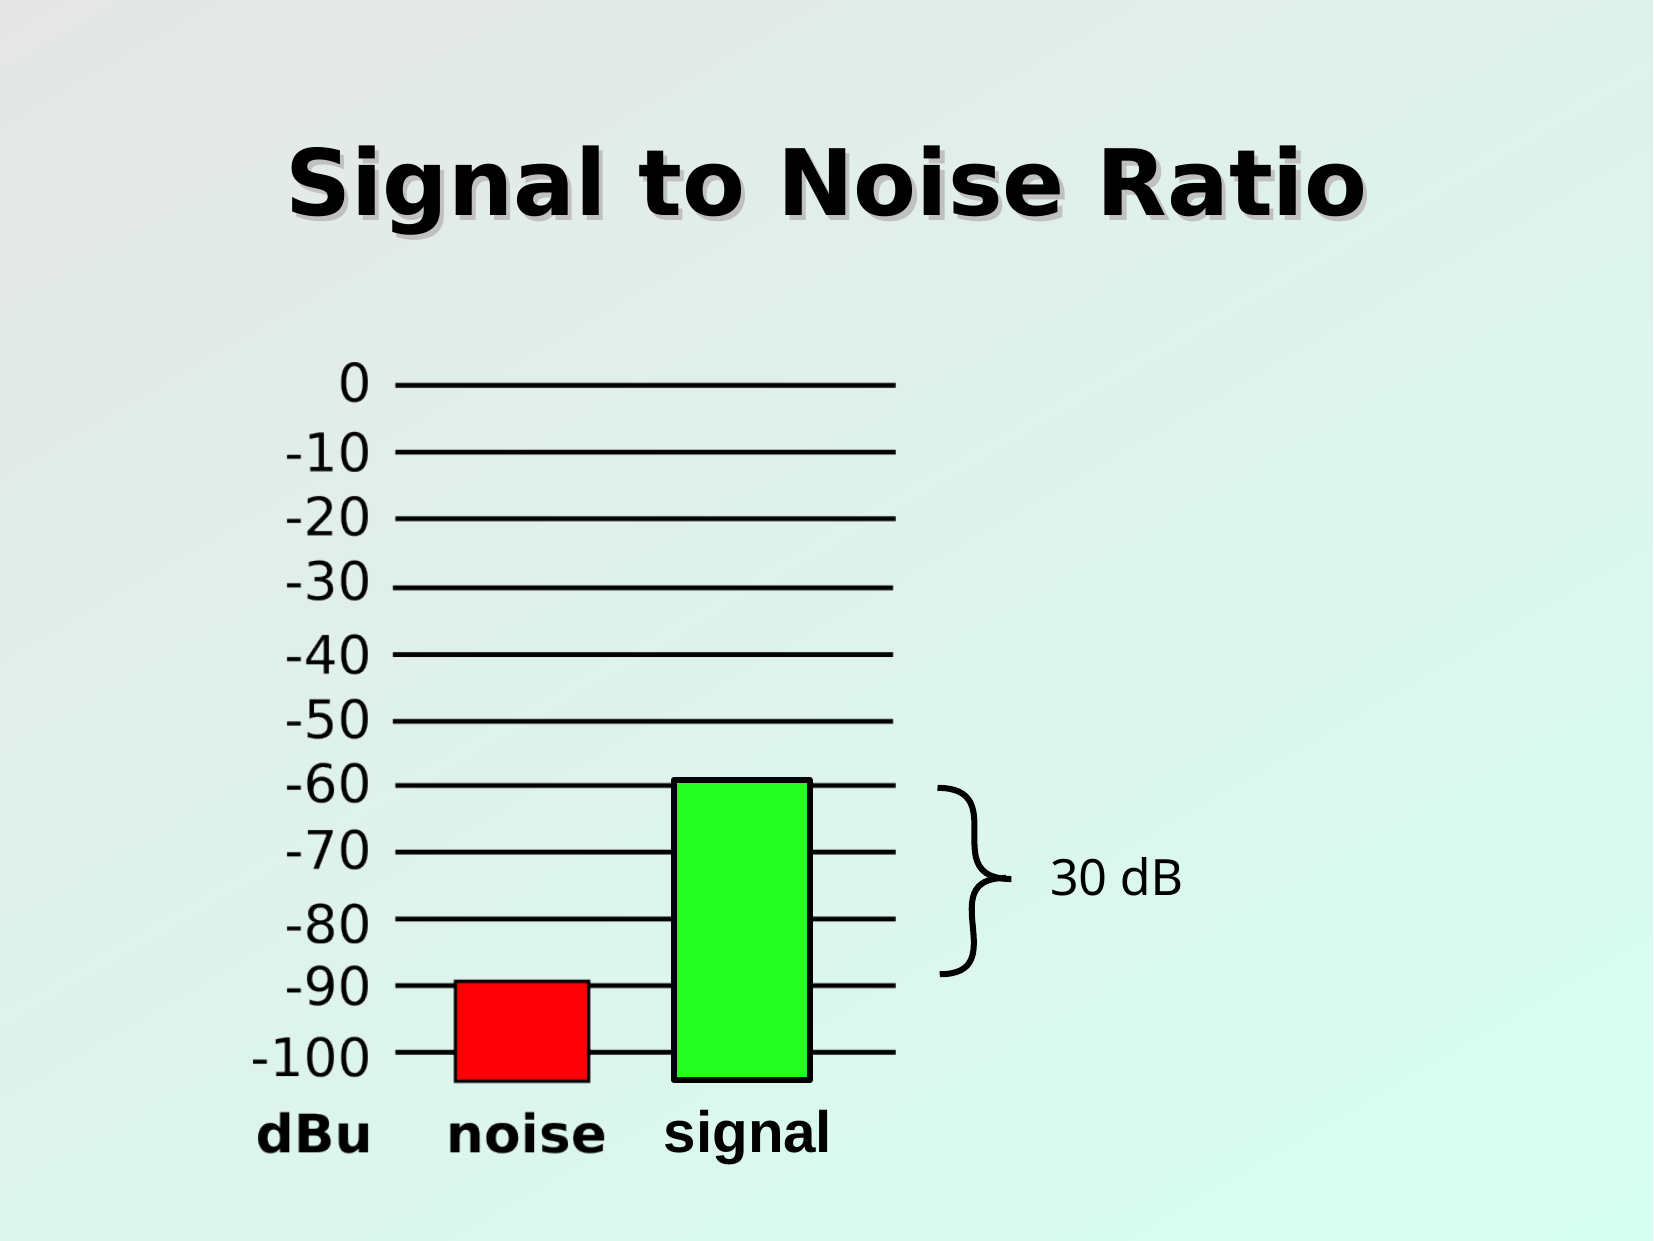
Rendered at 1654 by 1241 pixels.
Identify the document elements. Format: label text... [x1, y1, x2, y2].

picture [253, 362, 1393, 1164]
text_box [673, 780, 811, 1081]
text_box 30 dB [1050, 840, 1206, 912]
text_box signal [664, 1099, 833, 1165]
title Signal to Noise Ratio [121, 121, 1533, 248]
